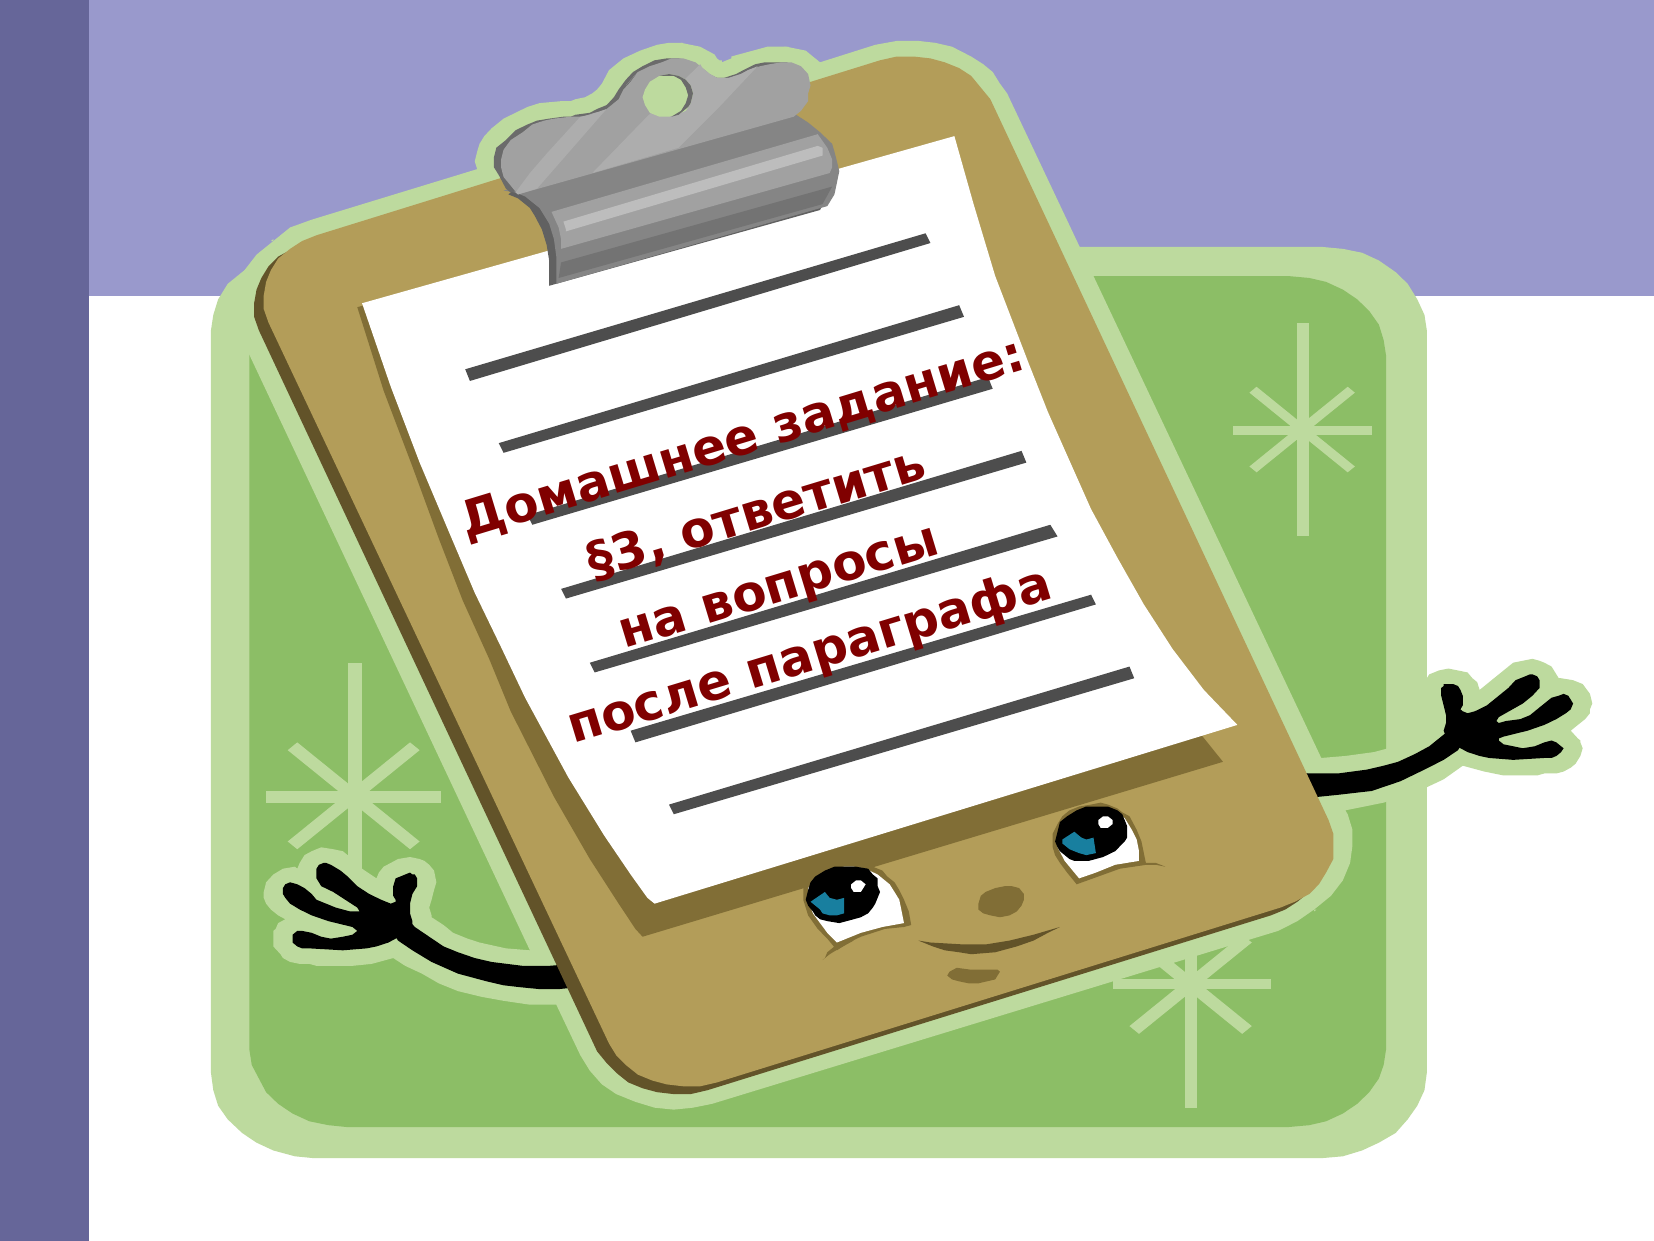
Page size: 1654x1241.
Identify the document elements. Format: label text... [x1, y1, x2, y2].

picture [206, 37, 1598, 1163]
text_box Домашнее задание: §3, ответить на вопросы после параграфа [123, 200, 1418, 857]
